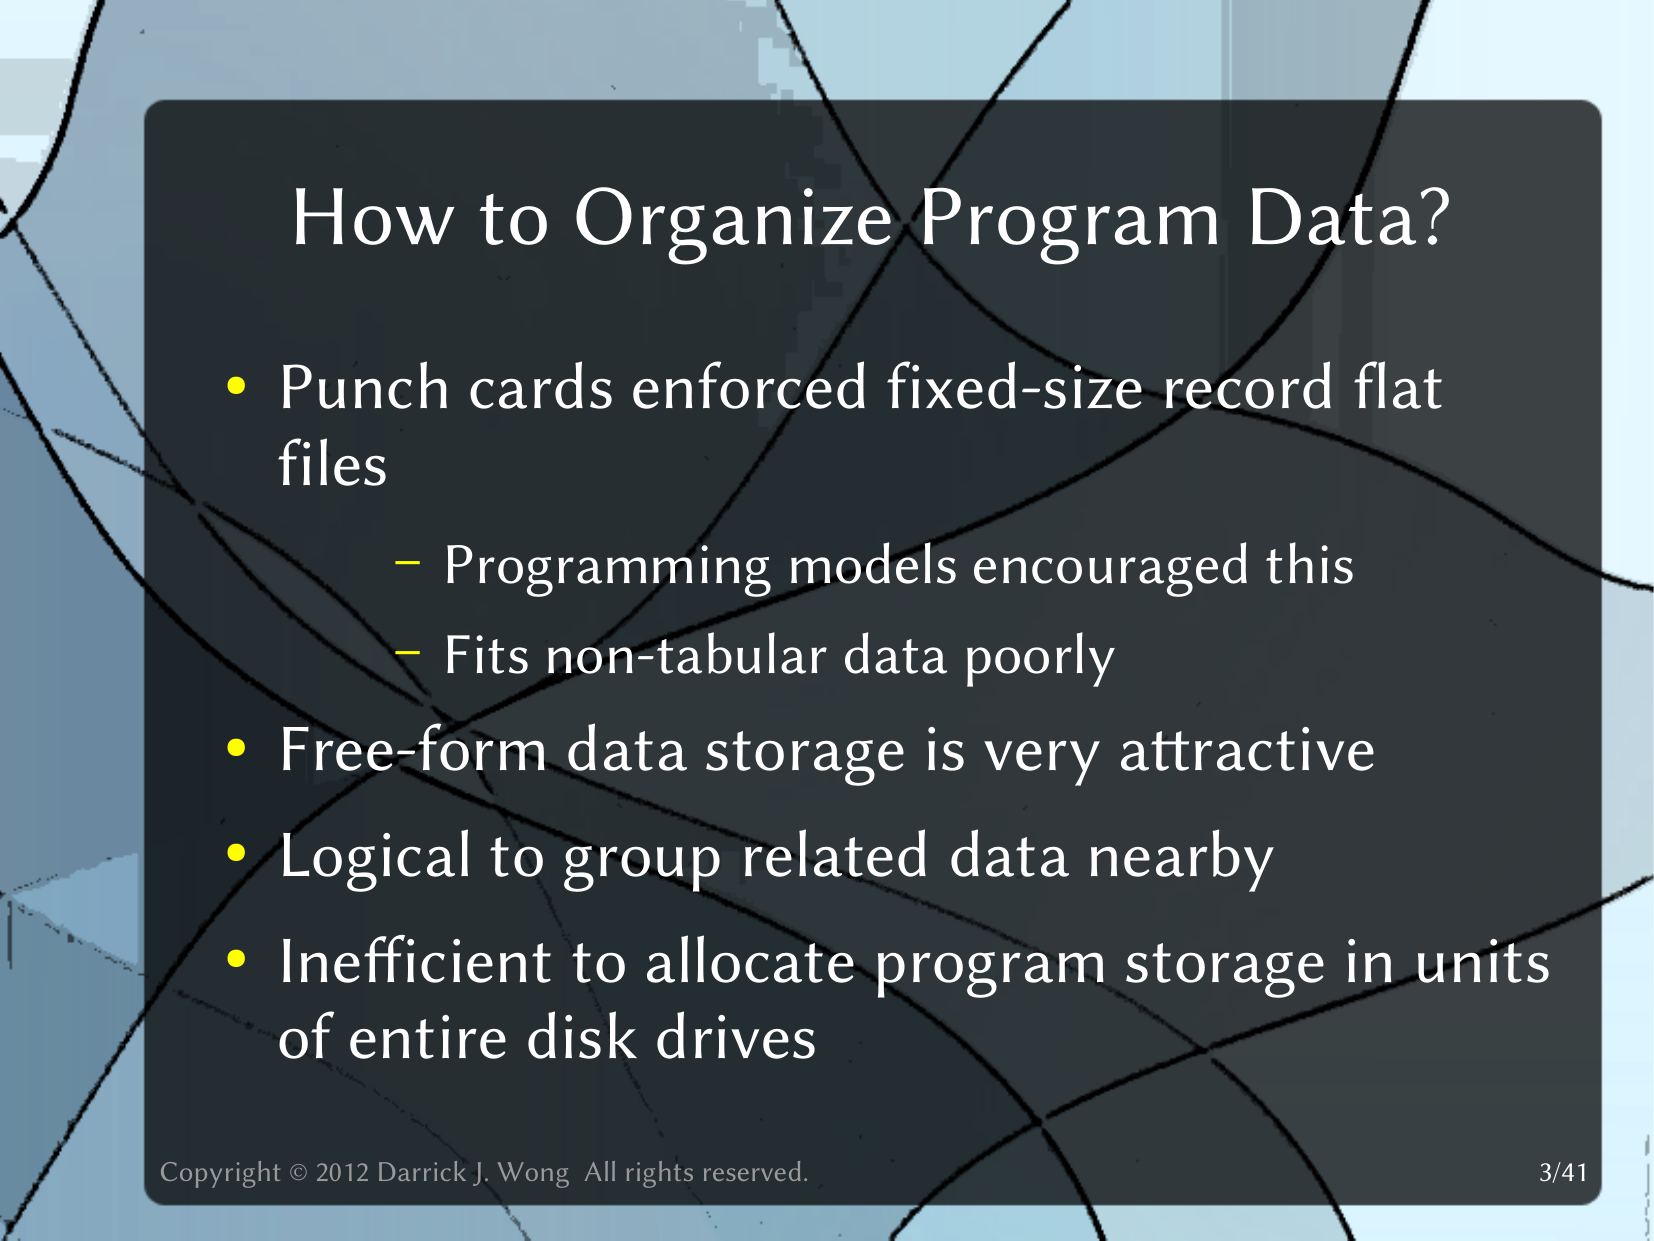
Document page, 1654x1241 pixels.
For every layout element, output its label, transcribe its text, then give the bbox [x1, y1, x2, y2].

list Punch cards enforced fixed-size record flat files Programming models encouraged this Fits non-tabular data poorly Free-form data storage is very attractive Logical to group related data nearby Inefficient to allocate program storage in units of entire disk drives [206, 349, 1571, 1076]
title How to Organize Program Data? [159, 108, 1583, 325]
picture [0, 0, 1654, 1241]
